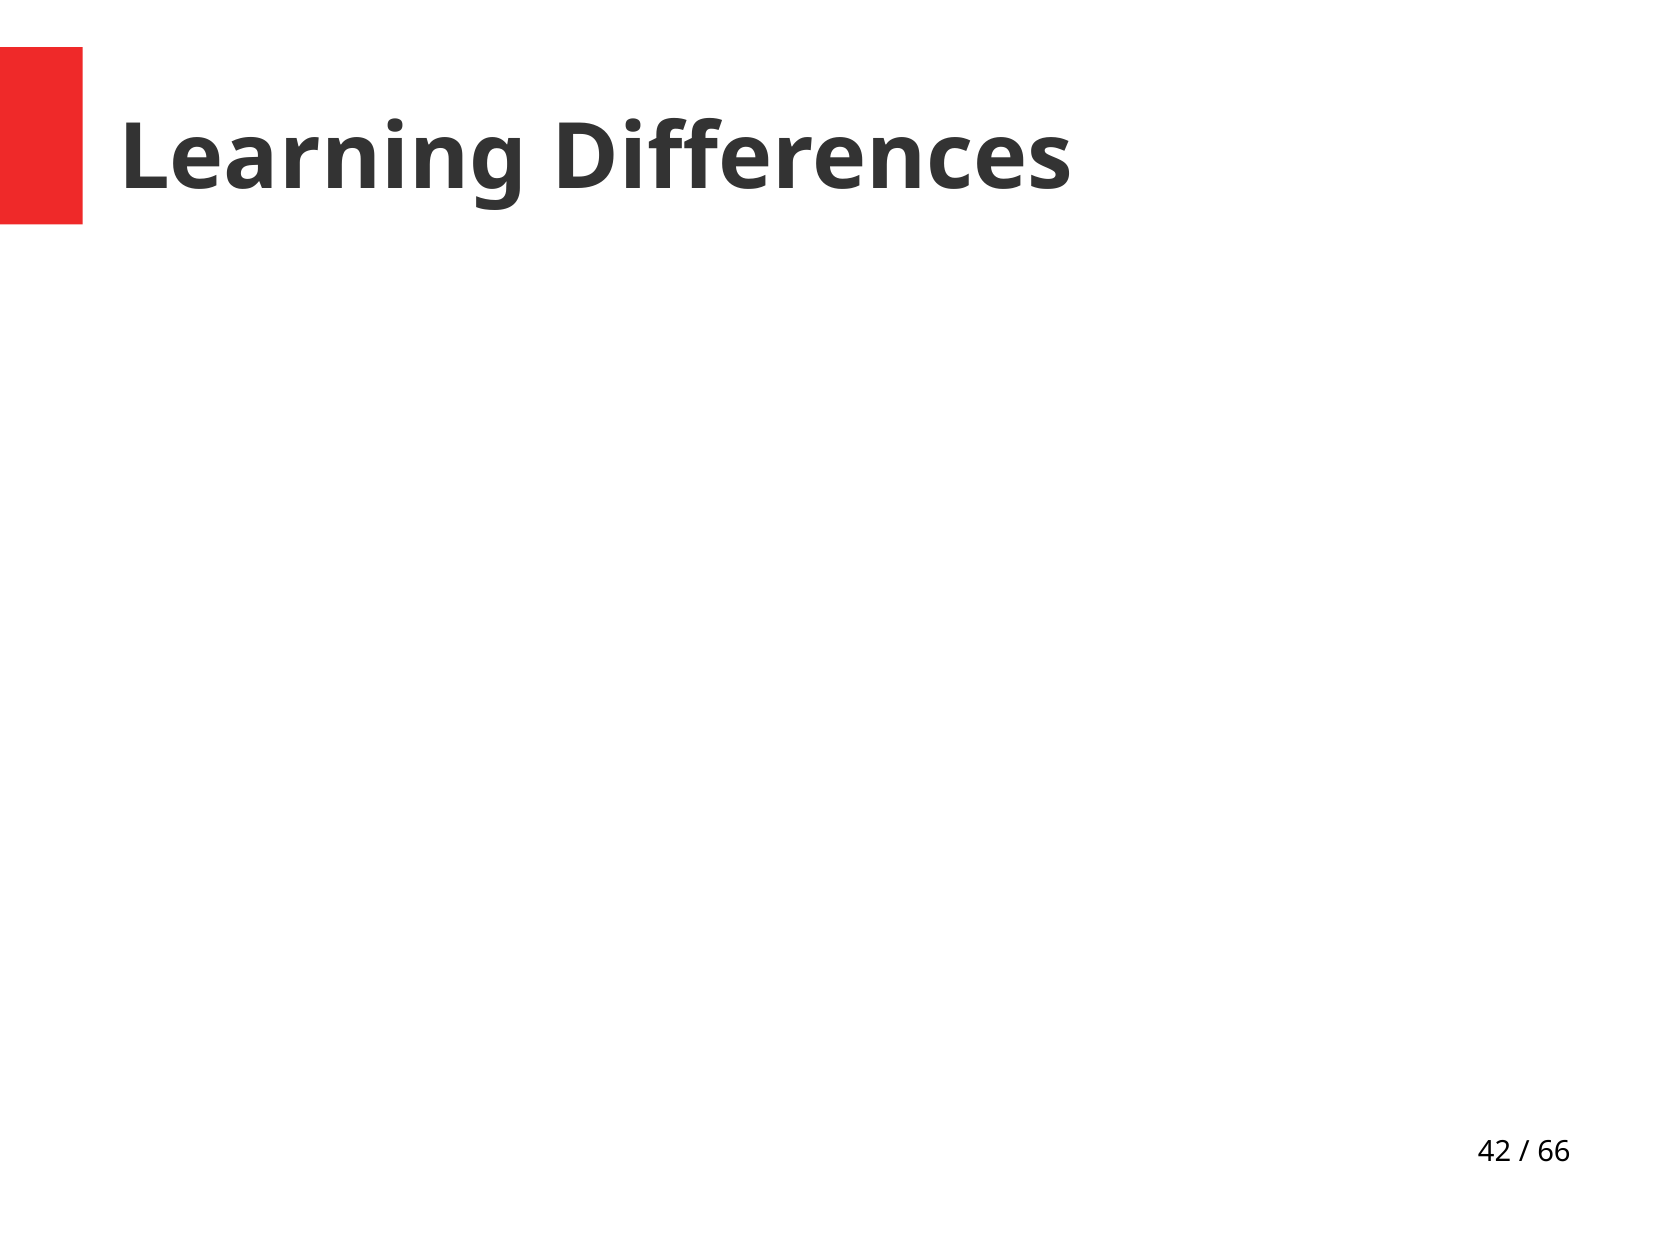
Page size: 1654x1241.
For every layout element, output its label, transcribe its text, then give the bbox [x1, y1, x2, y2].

title Learning Differences [118, 49, 1571, 257]
